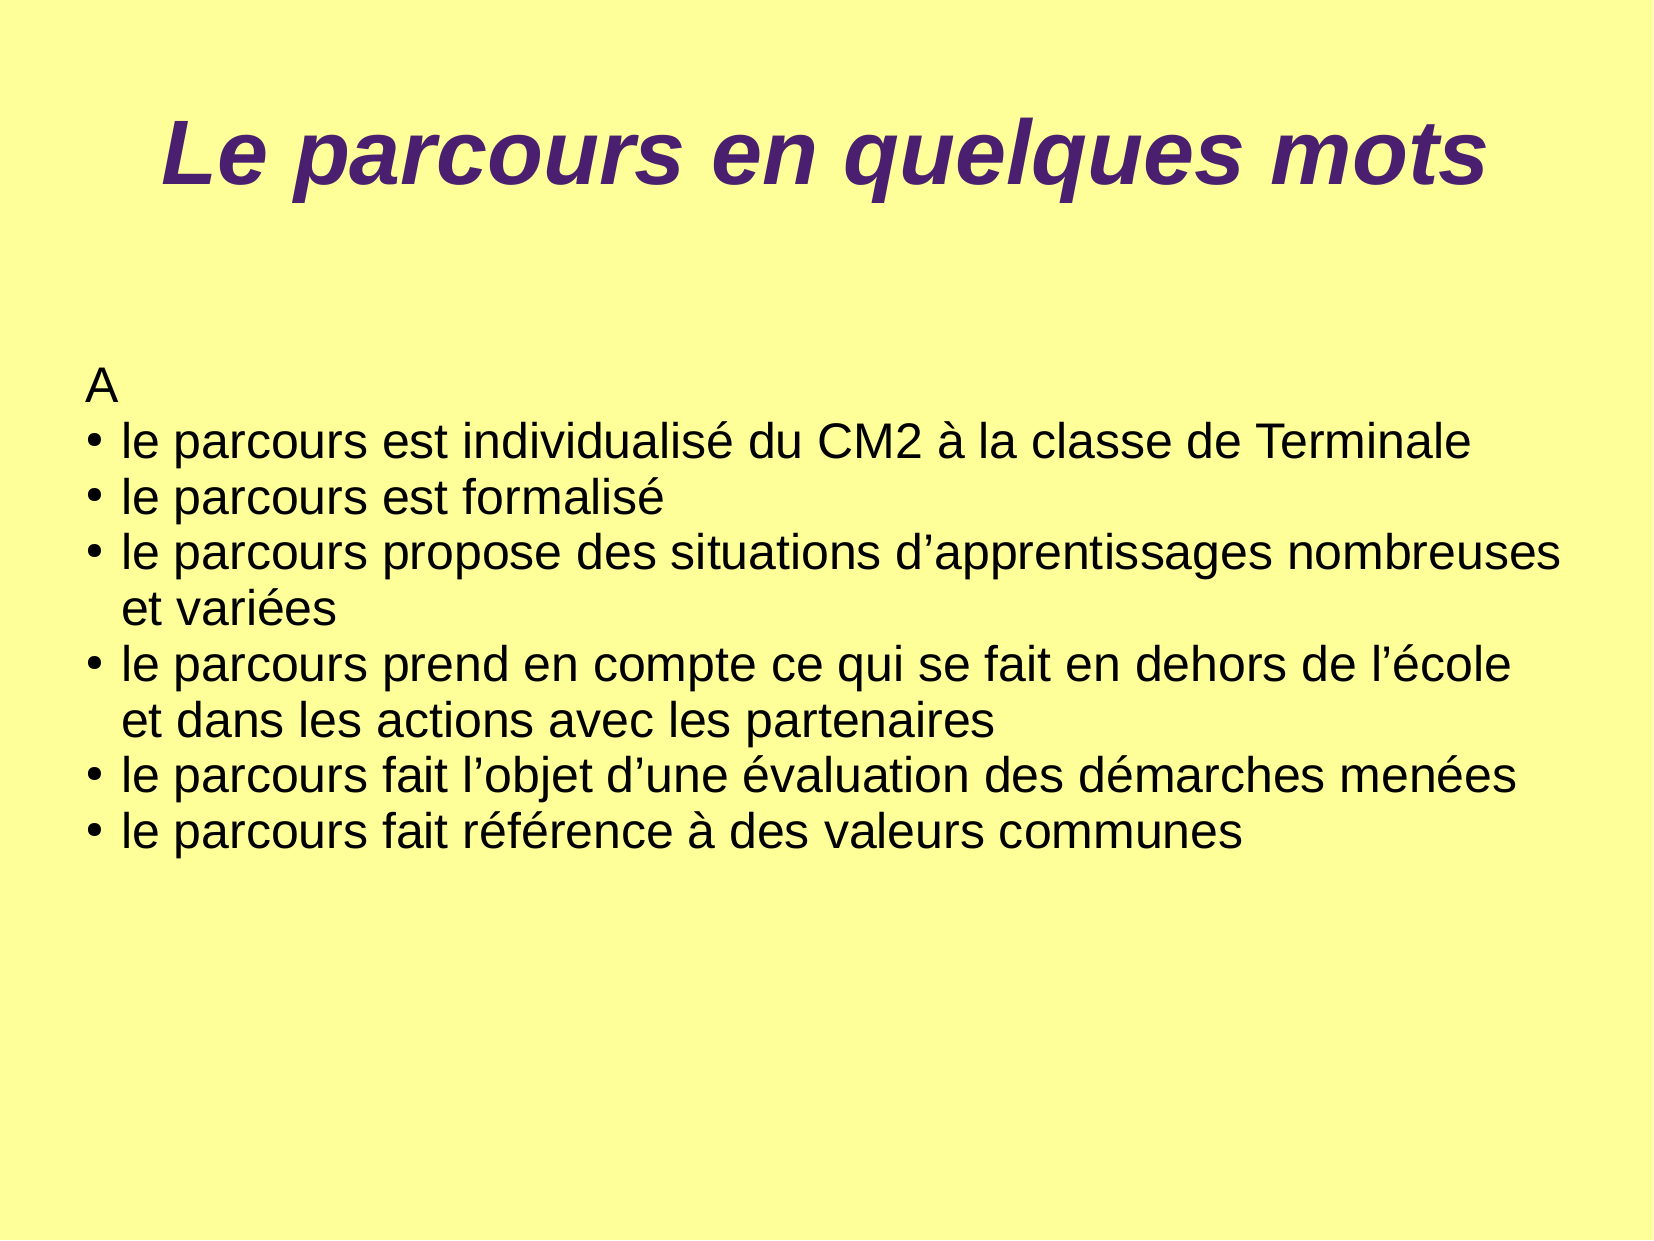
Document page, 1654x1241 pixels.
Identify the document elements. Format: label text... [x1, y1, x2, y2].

text_box le parcours est individualisé du CM2 à la classe de Terminale le parcours est formalisé le parcours propose des situations d’apprentissages nombreuses et variées le parcours prend en compte ce qui se fait en dehors de l’école et dans les actions avec les partenaires le parcours fait l’objet d’une évaluation des démarches menées le parcours fait référence à des valeurs communes [70, 265, 1583, 1075]
title Le parcours en quelques mots [82, 49, 1571, 257]
